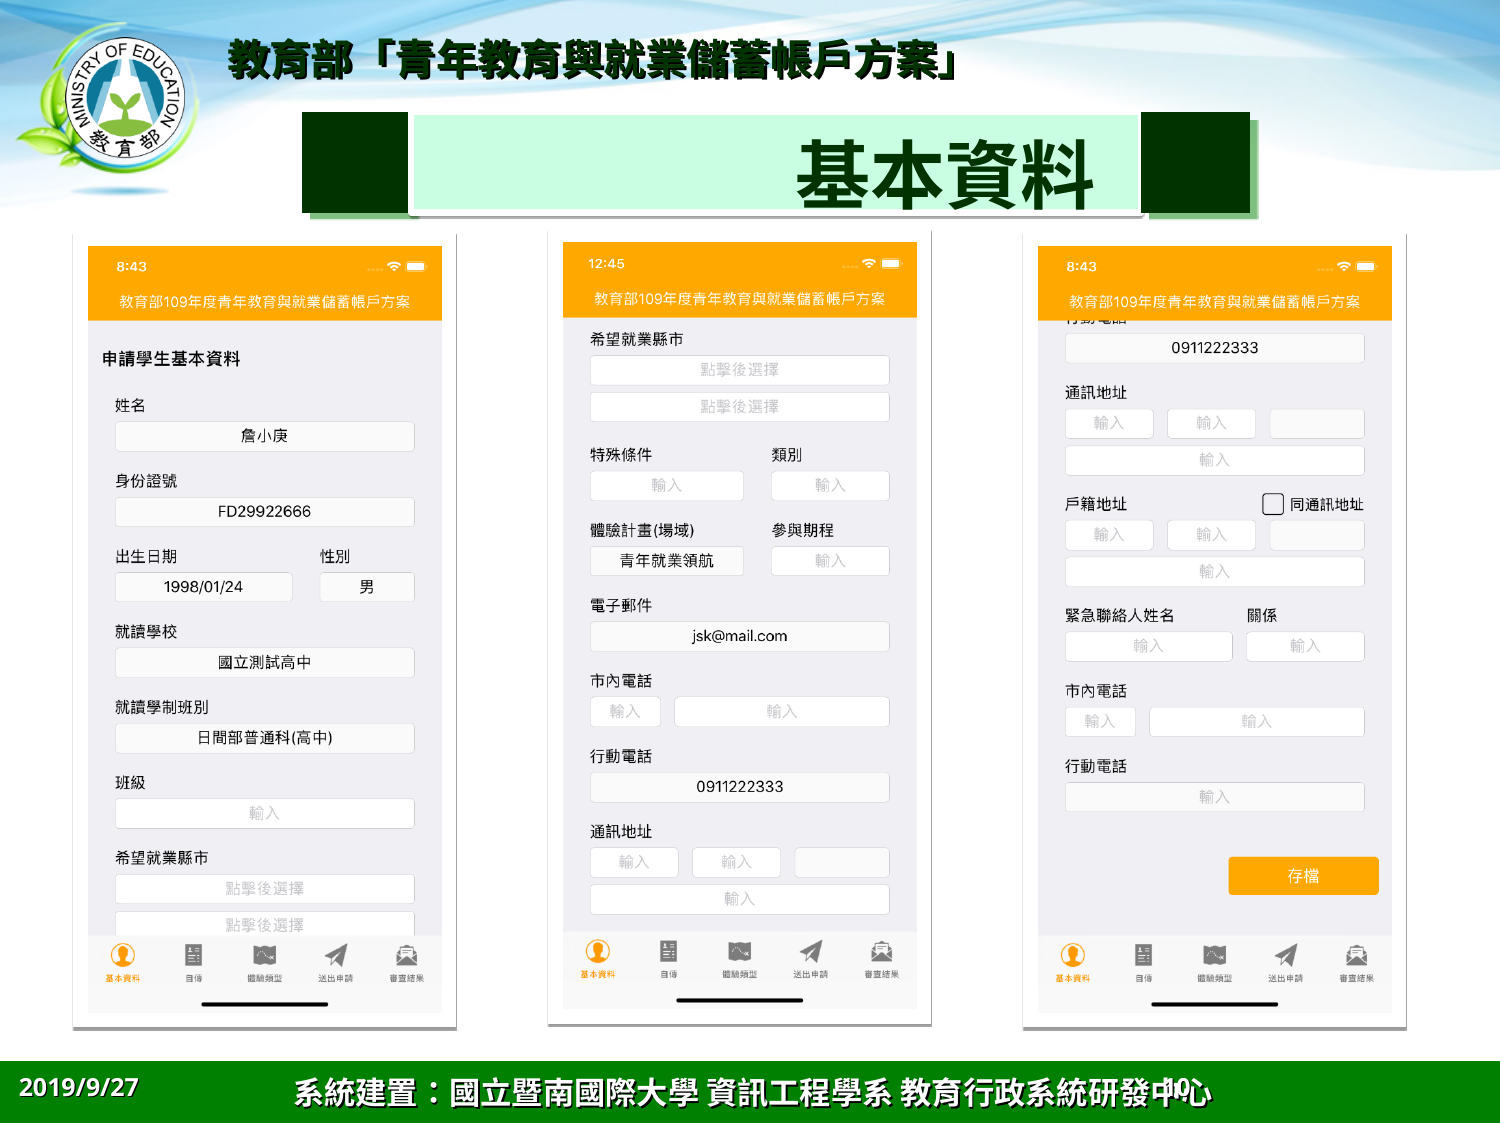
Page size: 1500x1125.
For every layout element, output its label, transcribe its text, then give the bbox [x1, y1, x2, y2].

text_box 基本資料 [411, 112, 1141, 213]
text_box [302, 112, 411, 213]
text_box 10 [1147, 1063, 1498, 1117]
picture [1037, 245, 1392, 1013]
text_box 2019/9/27 [3, 1063, 354, 1117]
picture [562, 242, 917, 1010]
text_box [1141, 112, 1250, 213]
picture [87, 245, 442, 1013]
